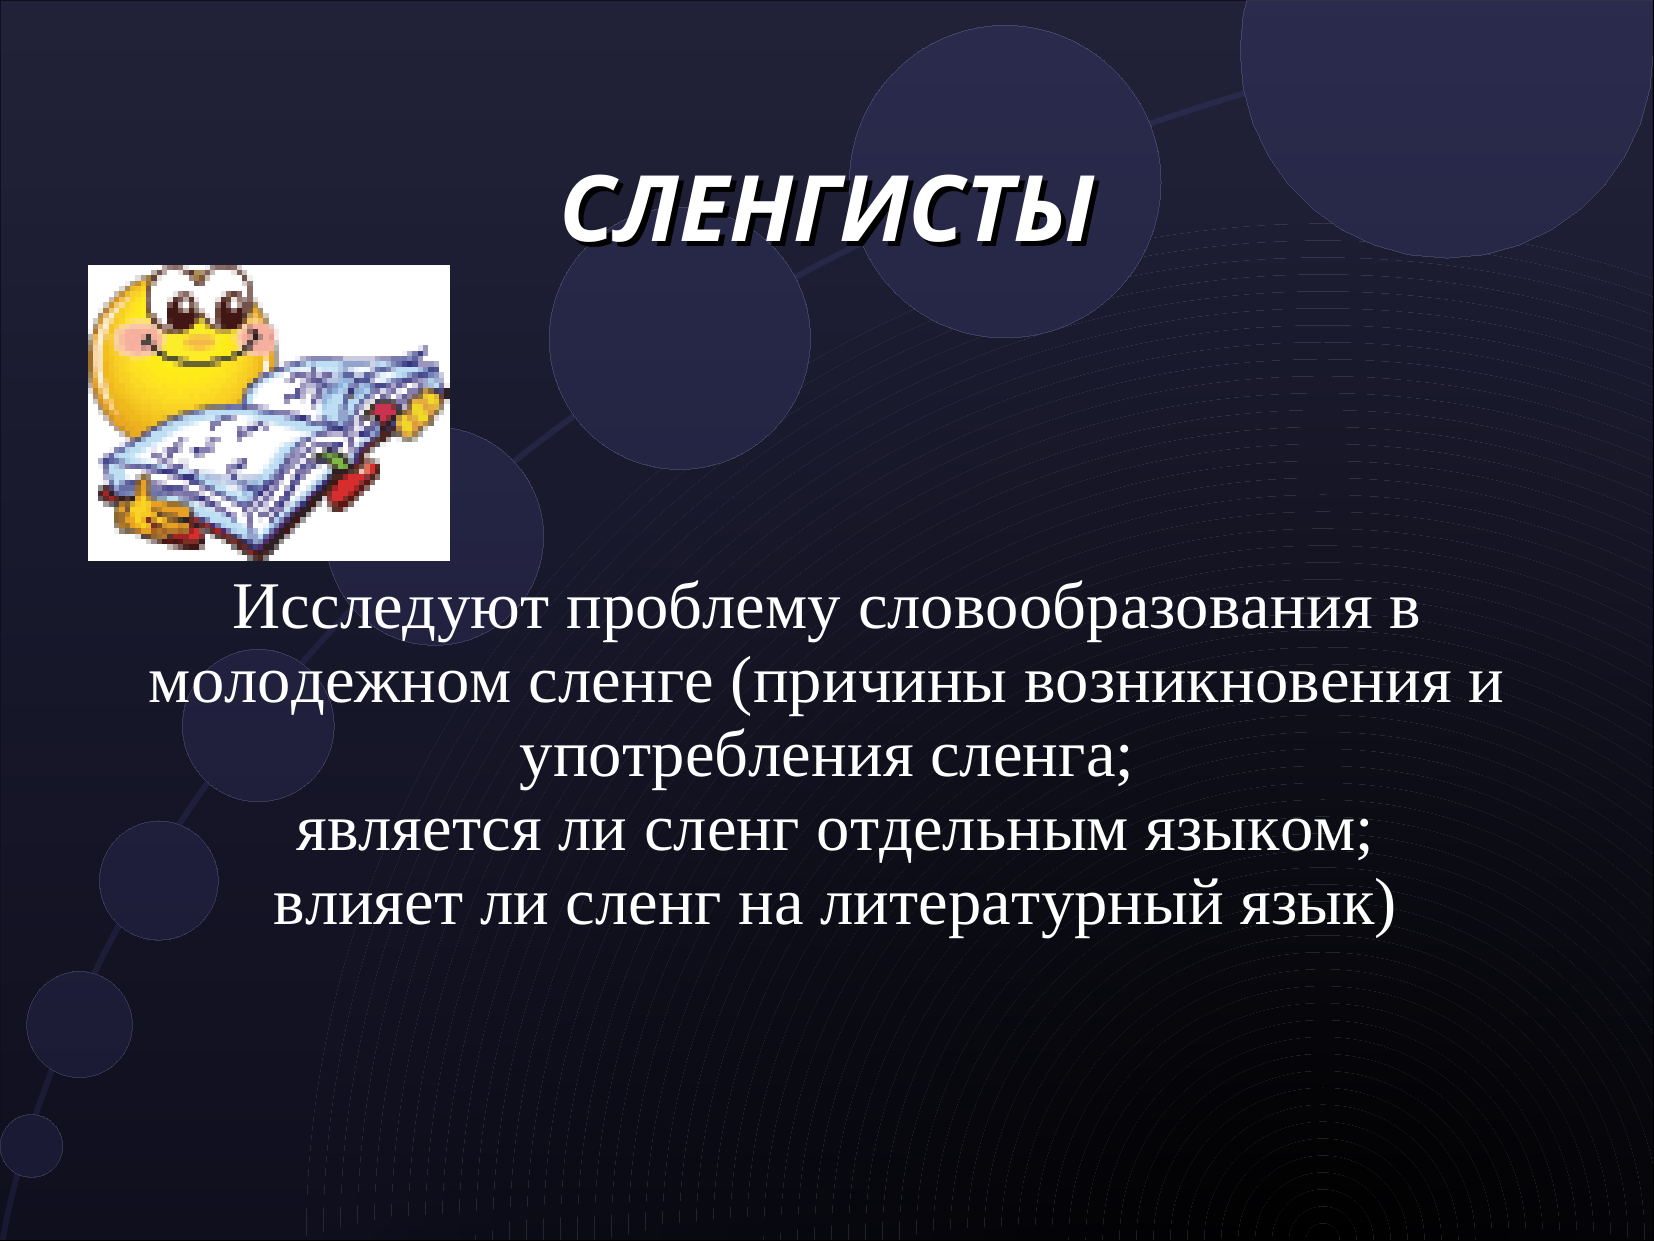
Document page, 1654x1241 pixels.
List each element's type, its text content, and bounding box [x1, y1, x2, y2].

title СЛЕНГИСТЫ [121, 110, 1534, 303]
picture [88, 265, 450, 562]
subtitle Исследуют проблему словообразования в молодежном сленге (причины возникновения и употребления сленга; является ли сленг отдельным языком; влияет ли сленг на литературный язык) [121, 352, 1534, 1156]
